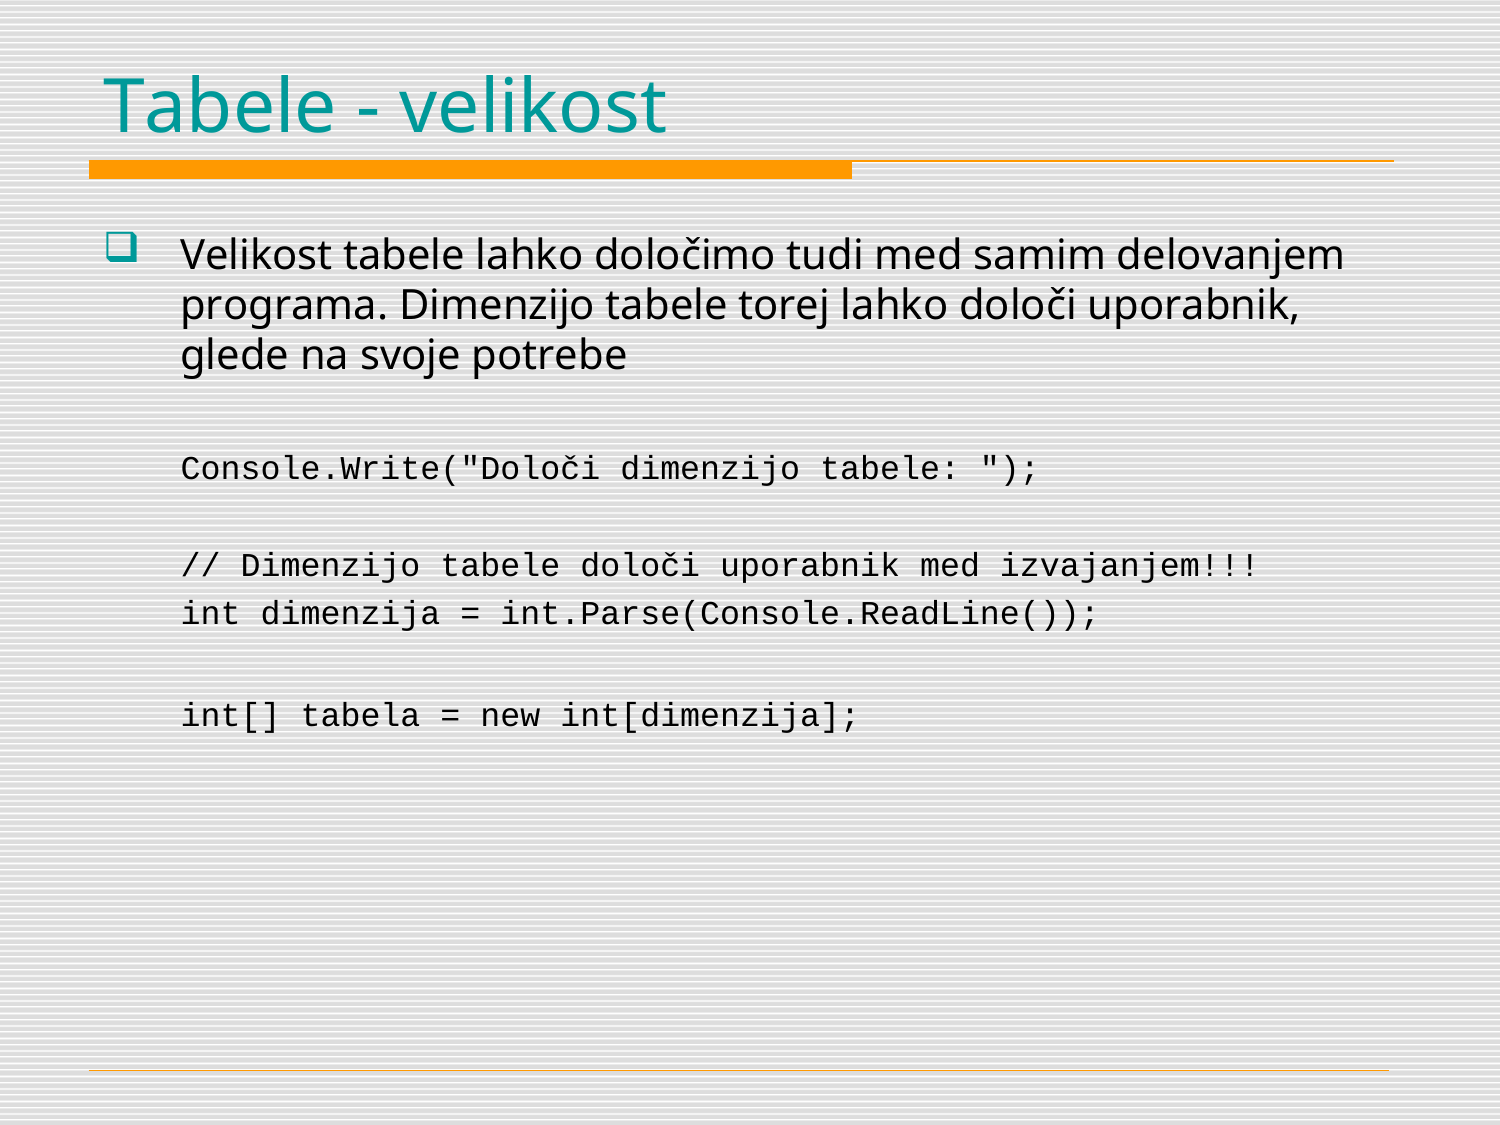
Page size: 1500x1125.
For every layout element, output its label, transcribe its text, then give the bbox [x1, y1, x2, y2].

picture [0, 0, 1500, 1125]
title Tabele - velikost [88, 42, 1401, 155]
list Velikost tabele lahko določimo tudi med samim delovanjem programa. Dimenzijo tabele torej lahko določi uporabnik, glede na svoje potrebe Console.Write("Določi dimenzijo tabele: "); // Dimenzijo tabele določi uporabnik med izvajanjem!!! int dimenzija = int.Parse(Console.ReadLine()); int[] tabela = new int[dimenzija]; [88, 220, 1401, 1059]
